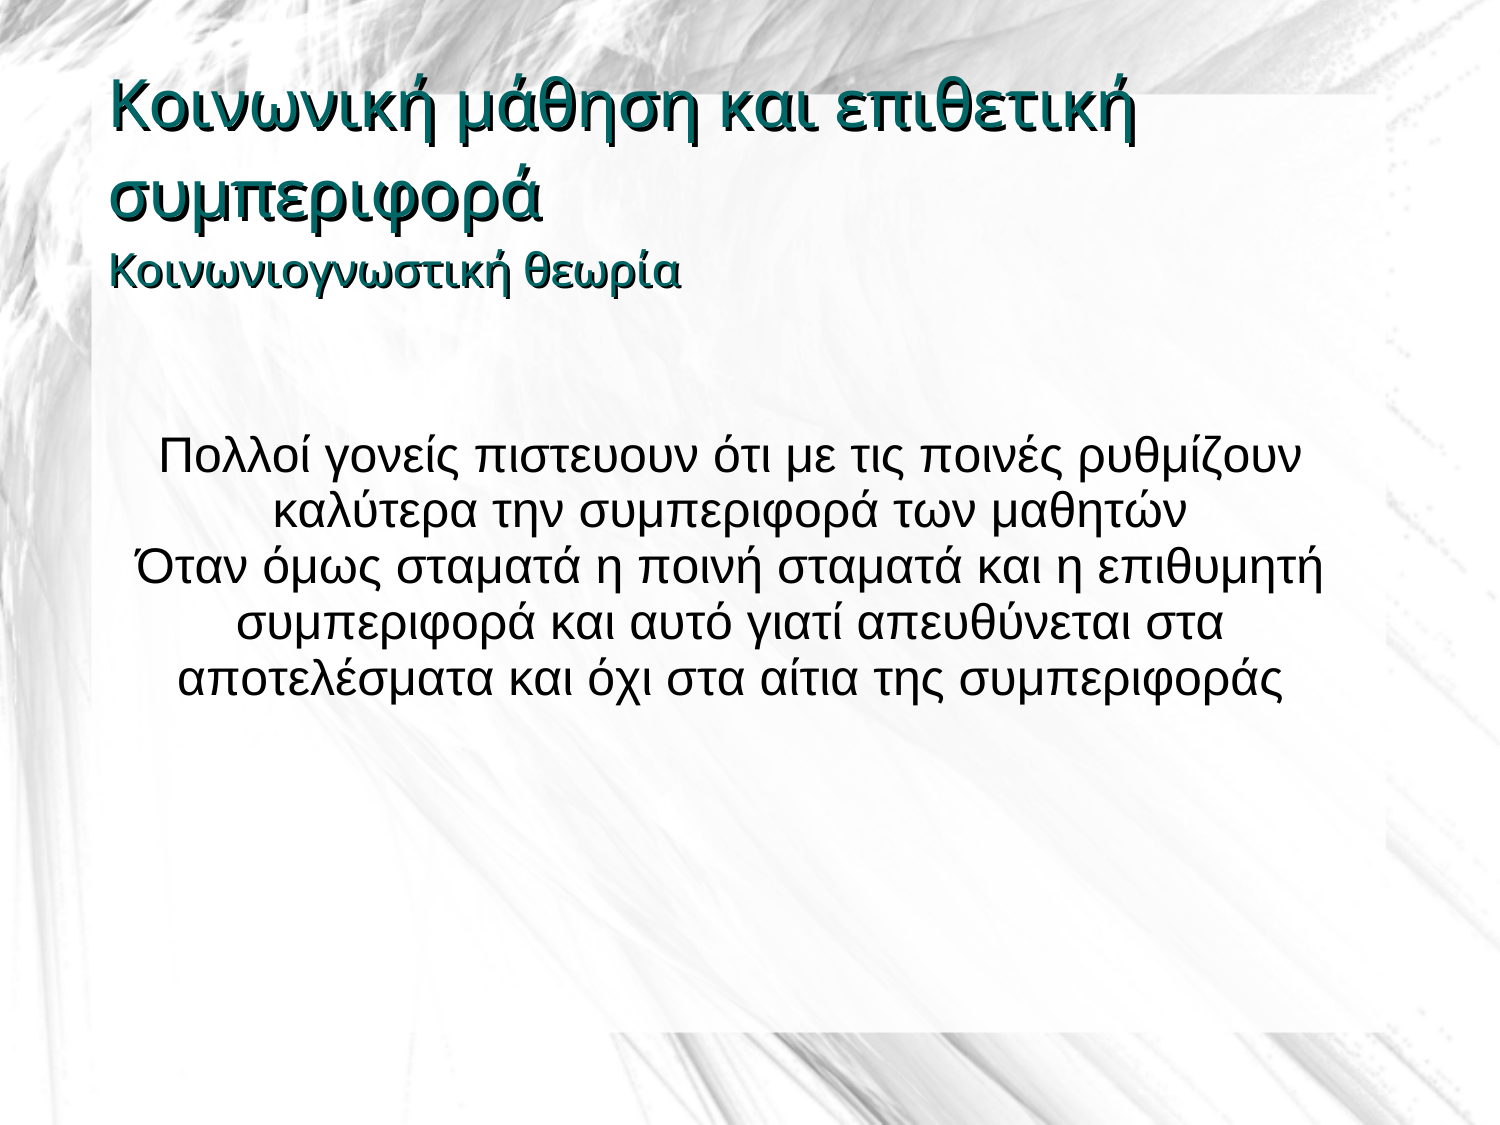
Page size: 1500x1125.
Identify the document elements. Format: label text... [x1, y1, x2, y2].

subtitle Πολλοί γονείς πιστευουν ότι με τις ποινές ρυθμίζουν καλύτερα την συμπεριφορά των μαθητών Όταν όμως σταματά η ποινή σταματά και η επιθυμητή συμπεριφορά και αυτό γιατί απευθύνεται στα αποτελέσματα και όχι στα αίτια της συμπεριφοράς [71, 290, 1390, 843]
title Κοινωνική μάθηση και επιθετική συμπεριφορά Κοινωνιογνωστική θεωρία [107, 68, 1367, 288]
picture [0, 0, 1500, 1125]
